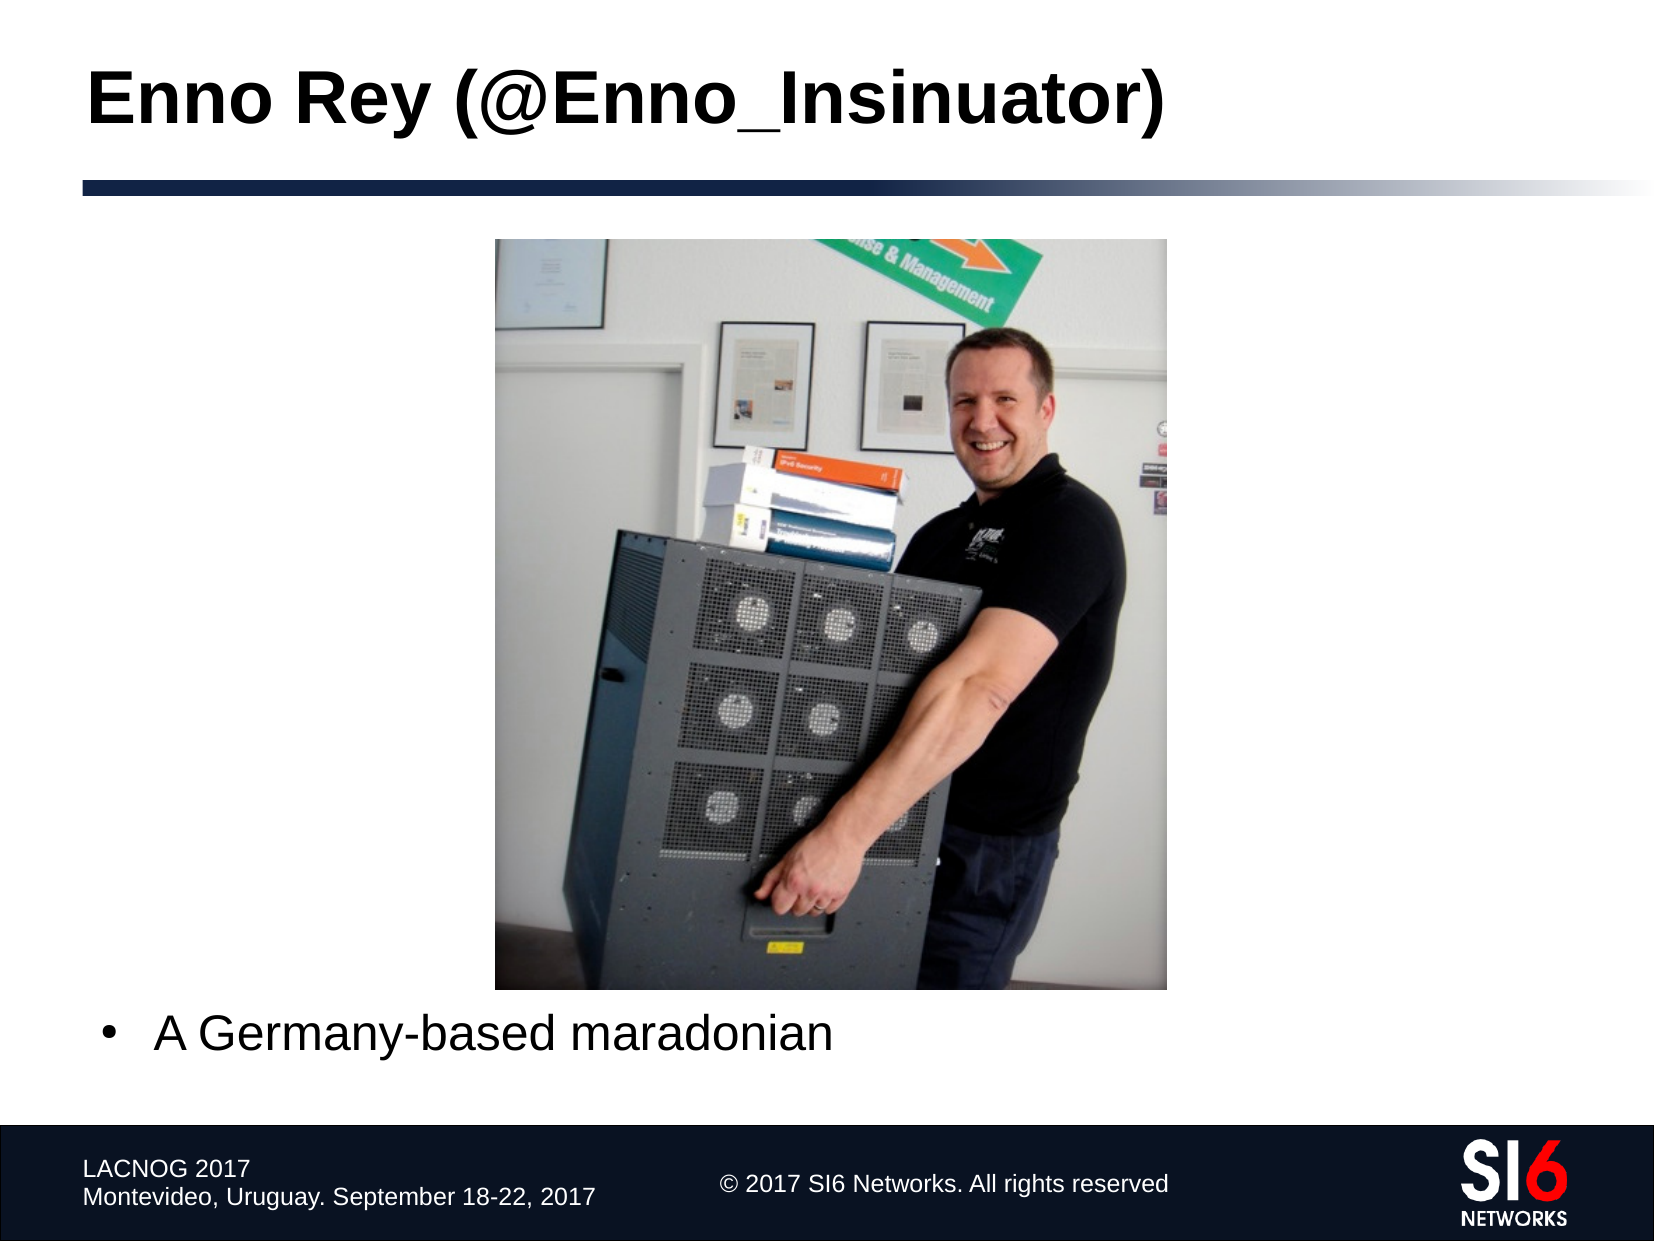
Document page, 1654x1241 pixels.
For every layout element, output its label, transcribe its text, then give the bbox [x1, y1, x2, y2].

title Enno Rey (@Enno_Insinuator) [86, 30, 1576, 166]
picture [1461, 1139, 1567, 1226]
picture [495, 239, 1167, 991]
list A Germany-based maradonian [82, 1005, 1571, 1104]
